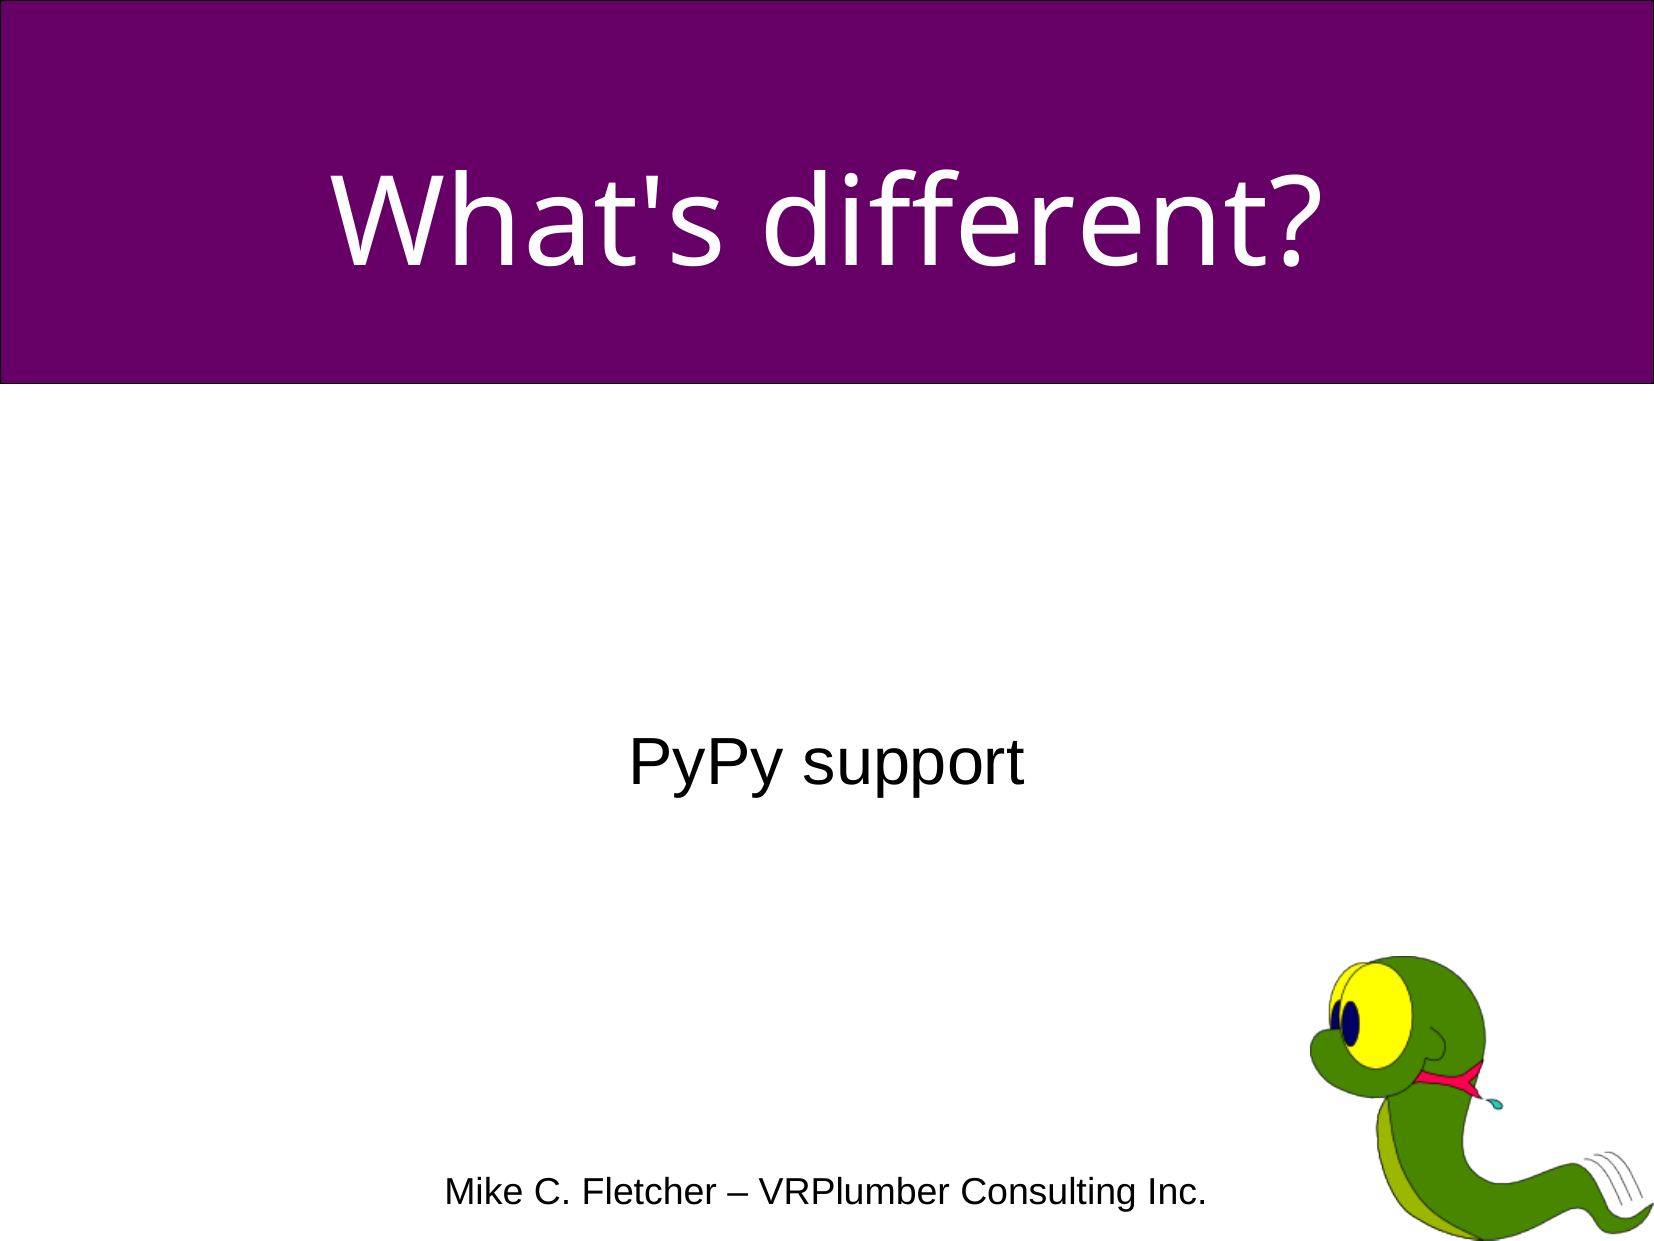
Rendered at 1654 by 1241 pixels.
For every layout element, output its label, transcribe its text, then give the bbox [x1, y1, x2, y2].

subtitle PyPy support [82, 420, 1571, 1102]
picture [1310, 956, 1654, 1241]
title What's different? [82, 56, 1571, 377]
